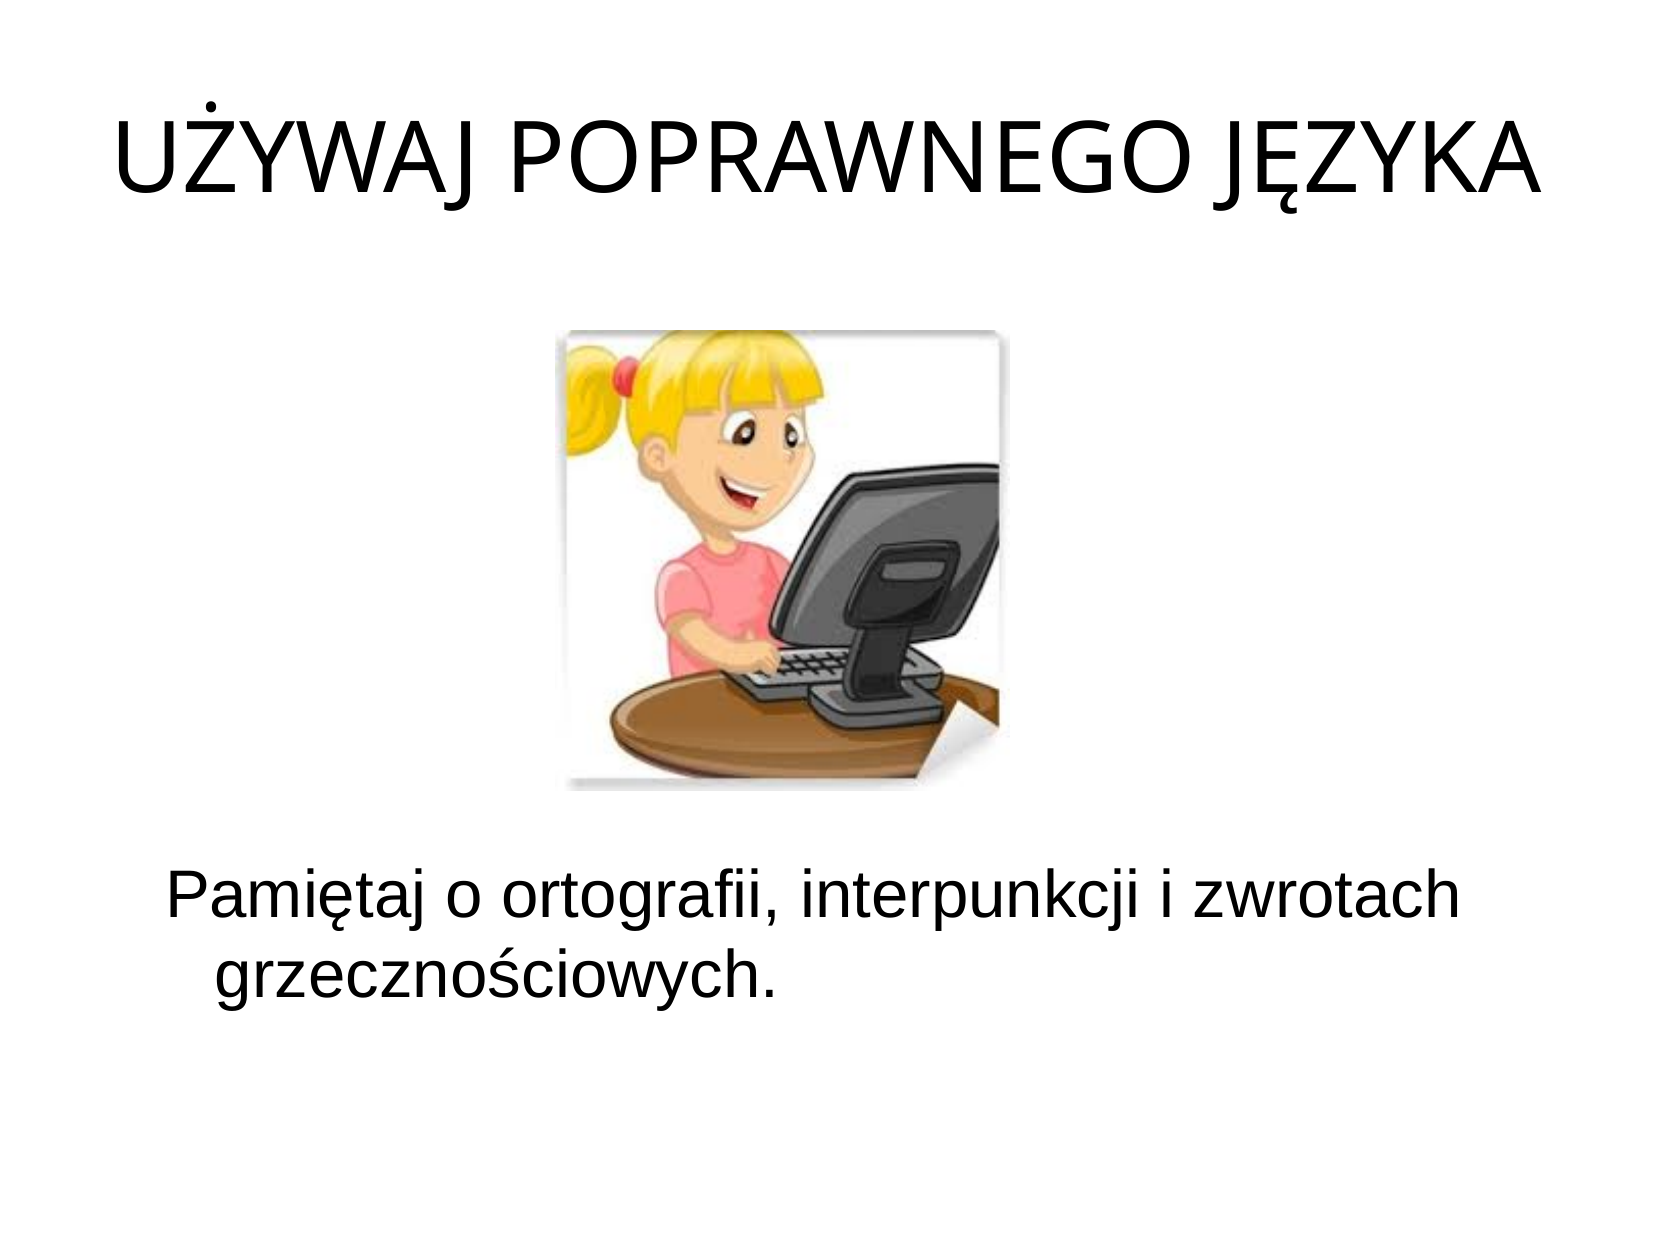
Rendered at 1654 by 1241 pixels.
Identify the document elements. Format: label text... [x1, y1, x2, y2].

title UŻYWAJ POPRAWNEGO JĘZYKA [82, 28, 1571, 278]
picture [555, 330, 1010, 791]
list Pamiętaj o ortografii, interpunkcji i zwrotach grzecznościowych. [82, 299, 1571, 1019]
